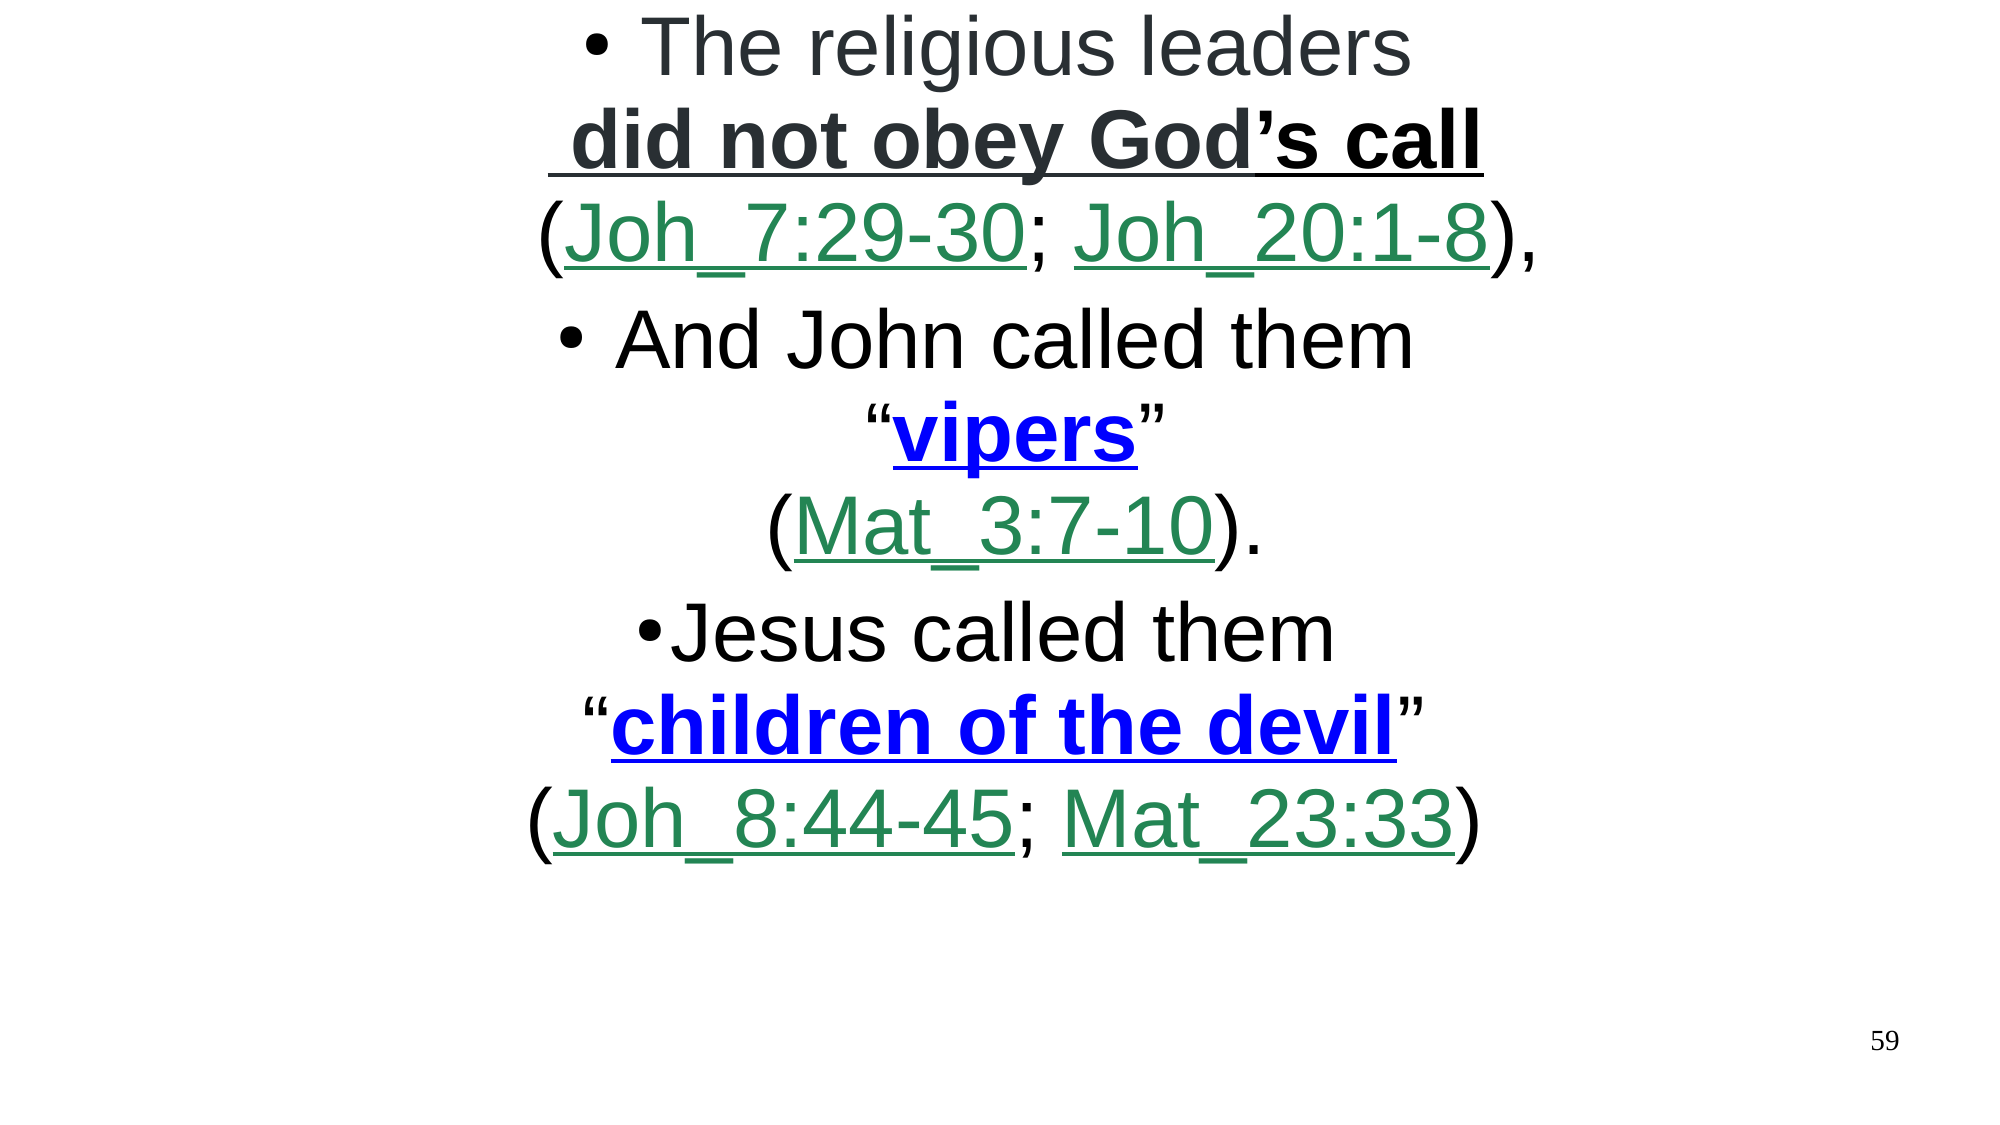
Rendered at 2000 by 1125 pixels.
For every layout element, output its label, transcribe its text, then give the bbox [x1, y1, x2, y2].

list The religious leaders did not obey God’s call (Joh_7:29-30; Joh_20:1-8), And John called them “vipers” (Mat_3:7-10). Jesus called them “children of the devil” (Joh_8:44-45; Mat_23:33) [0, 0, 1996, 1123]
